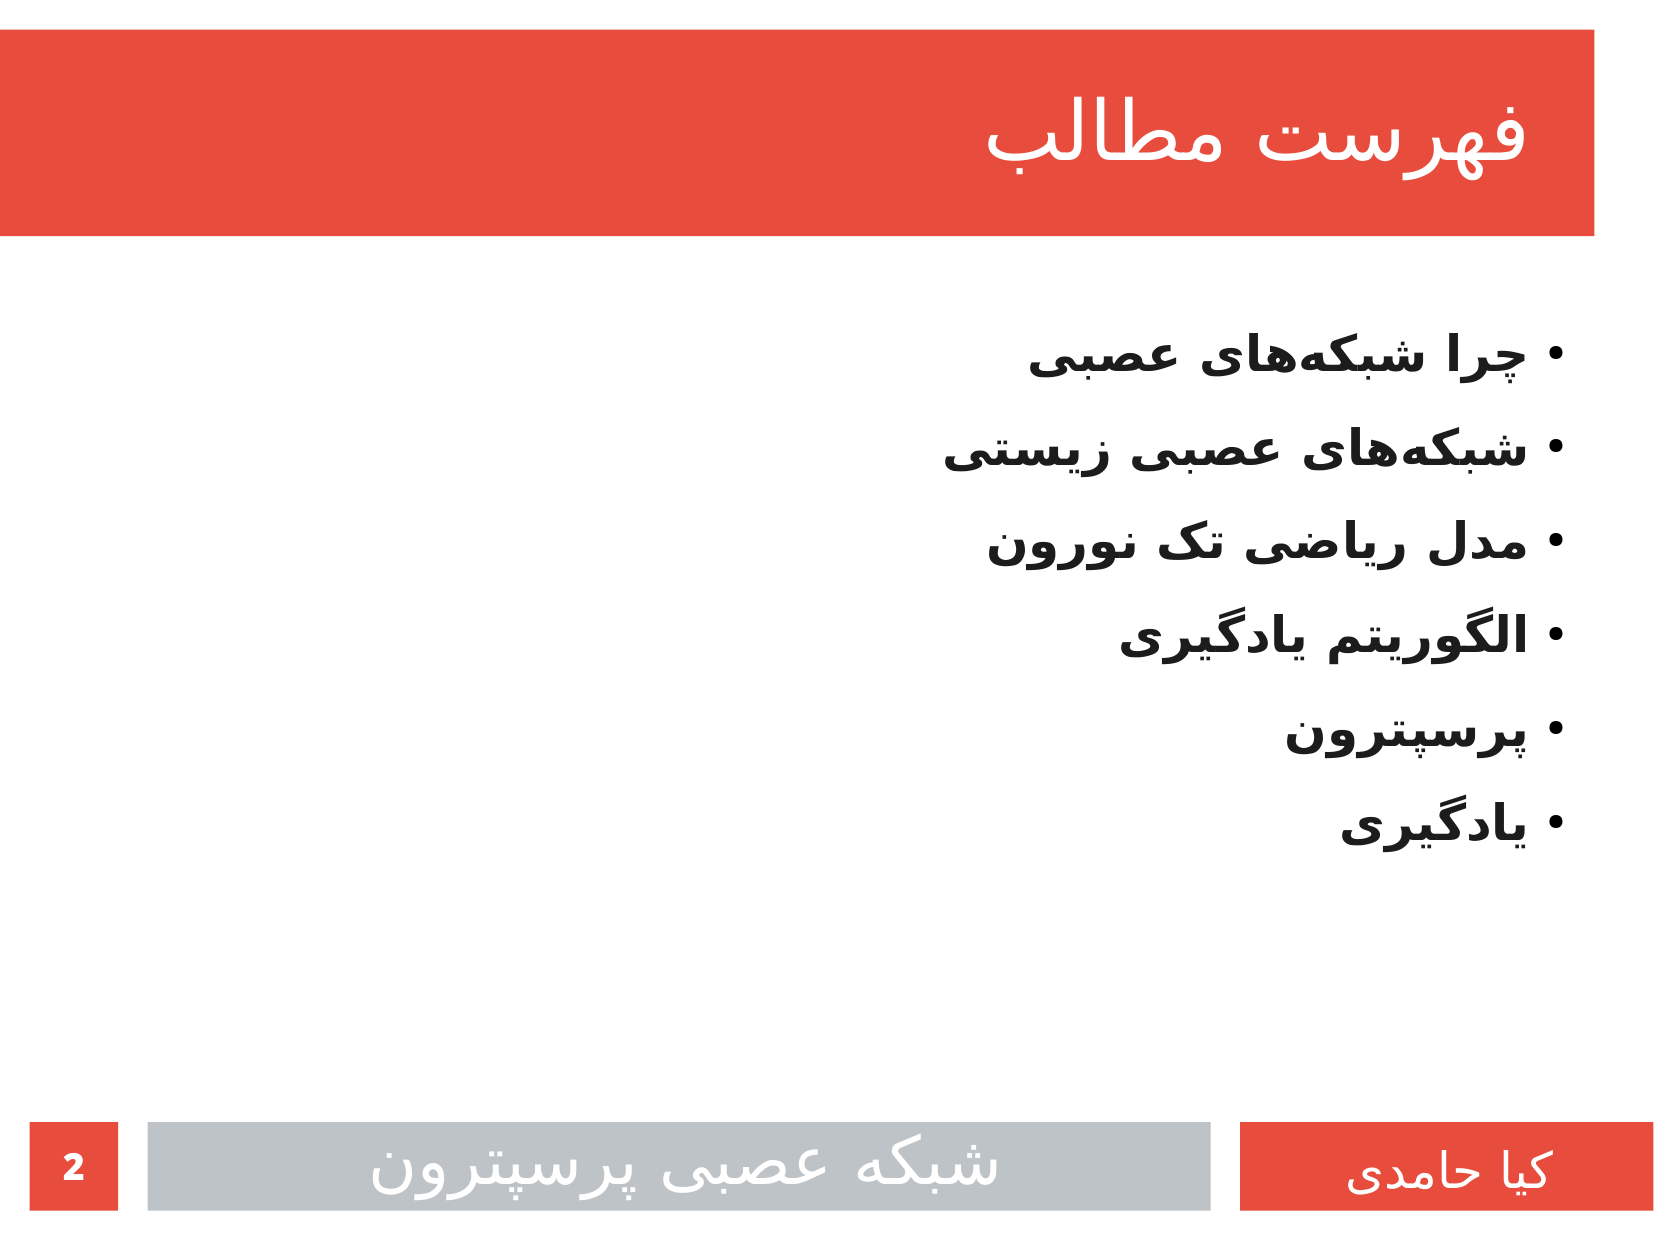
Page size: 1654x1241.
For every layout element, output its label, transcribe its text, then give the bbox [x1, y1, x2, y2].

title کیا حامدی [1245, 1127, 1654, 1201]
title شبکه عصبی پرسپترون [150, 1127, 1201, 1201]
title فهرست مطالب [45, 32, 1531, 181]
list چرا شبکه‌های عصبی شبکه‌های عصبی زیستی مدل ریاضی تک نورون الگوریتم یادگیری پرسپترون یادگیری [59, 324, 1565, 1093]
